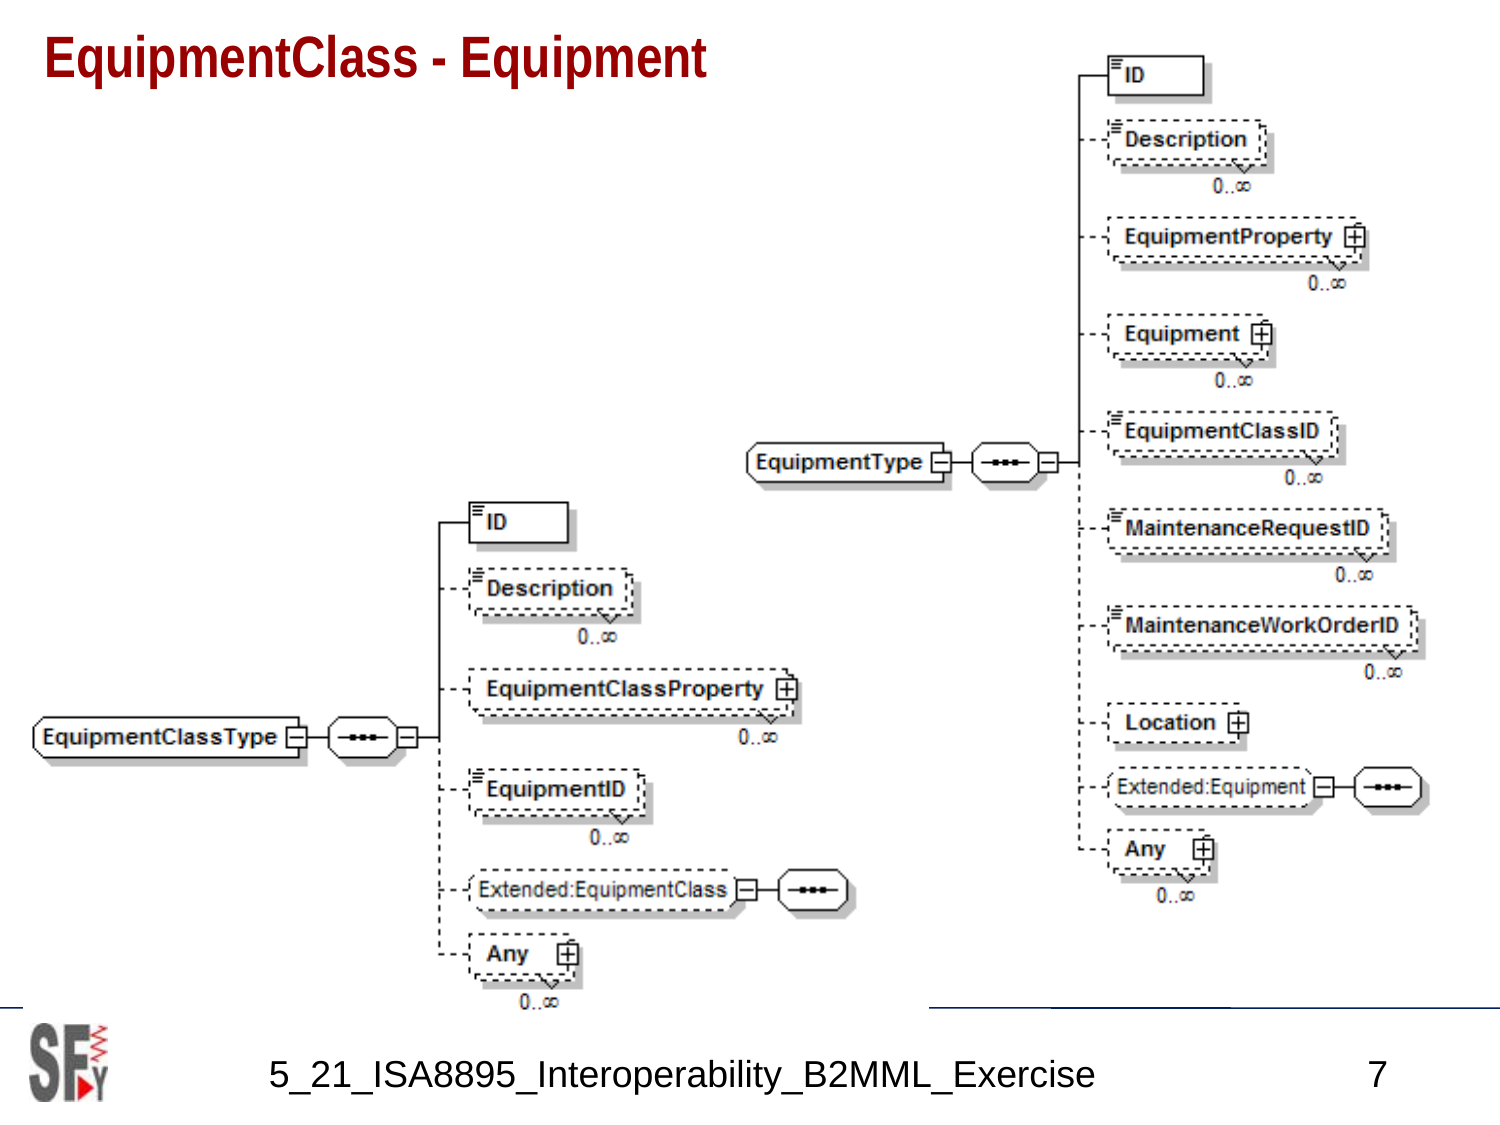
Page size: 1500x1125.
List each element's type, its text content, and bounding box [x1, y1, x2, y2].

title EquipmentClass - Equipment [29, 12, 1471, 138]
picture [29, 1023, 108, 1102]
picture [23, 46, 1500, 1020]
slide_number <numéro> [1352, 1034, 1490, 1103]
footer 5_21_ISA8895_Interoperability_B2MML_Exercise [253, 1034, 1336, 1103]
